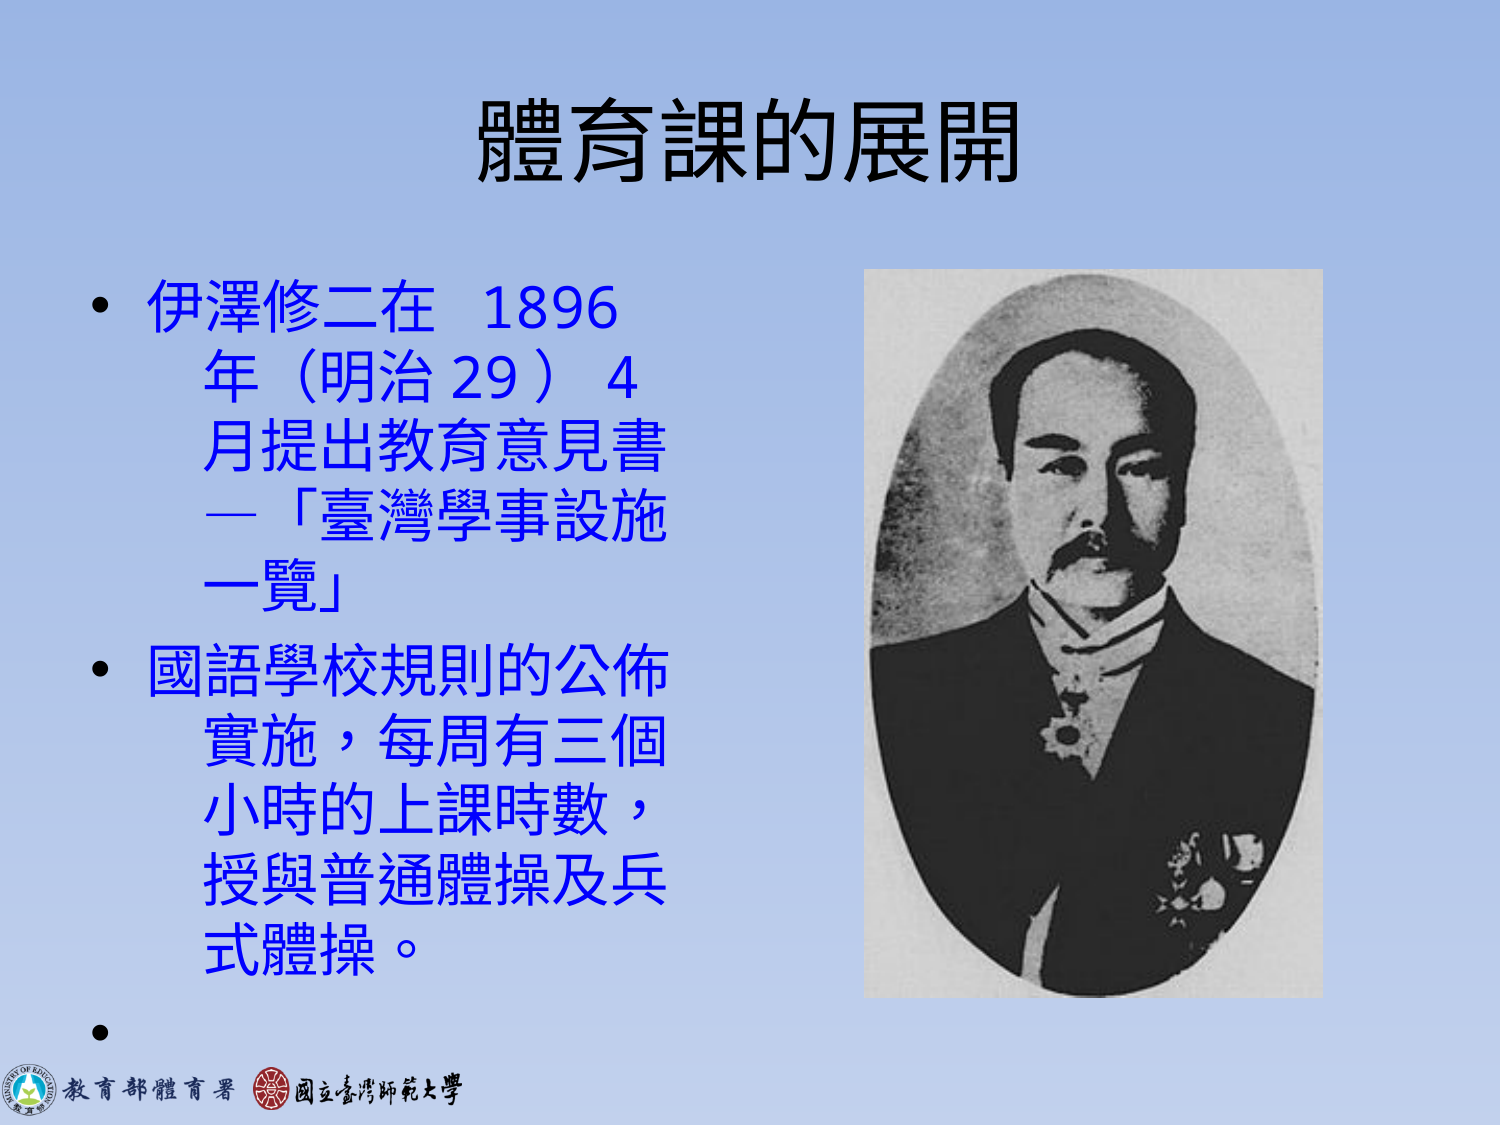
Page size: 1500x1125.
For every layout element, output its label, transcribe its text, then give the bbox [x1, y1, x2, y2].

picture [864, 270, 1323, 998]
title 體育課的展開 [75, 45, 1426, 233]
list 伊澤修二在 1896 年（明治29）4 月提出教育意見書—「臺灣學事設施一覽」 國語學校規則的公佈實施，每周有三個小時的上課時數，授與普通體操及兵式體操。 [75, 262, 738, 1005]
